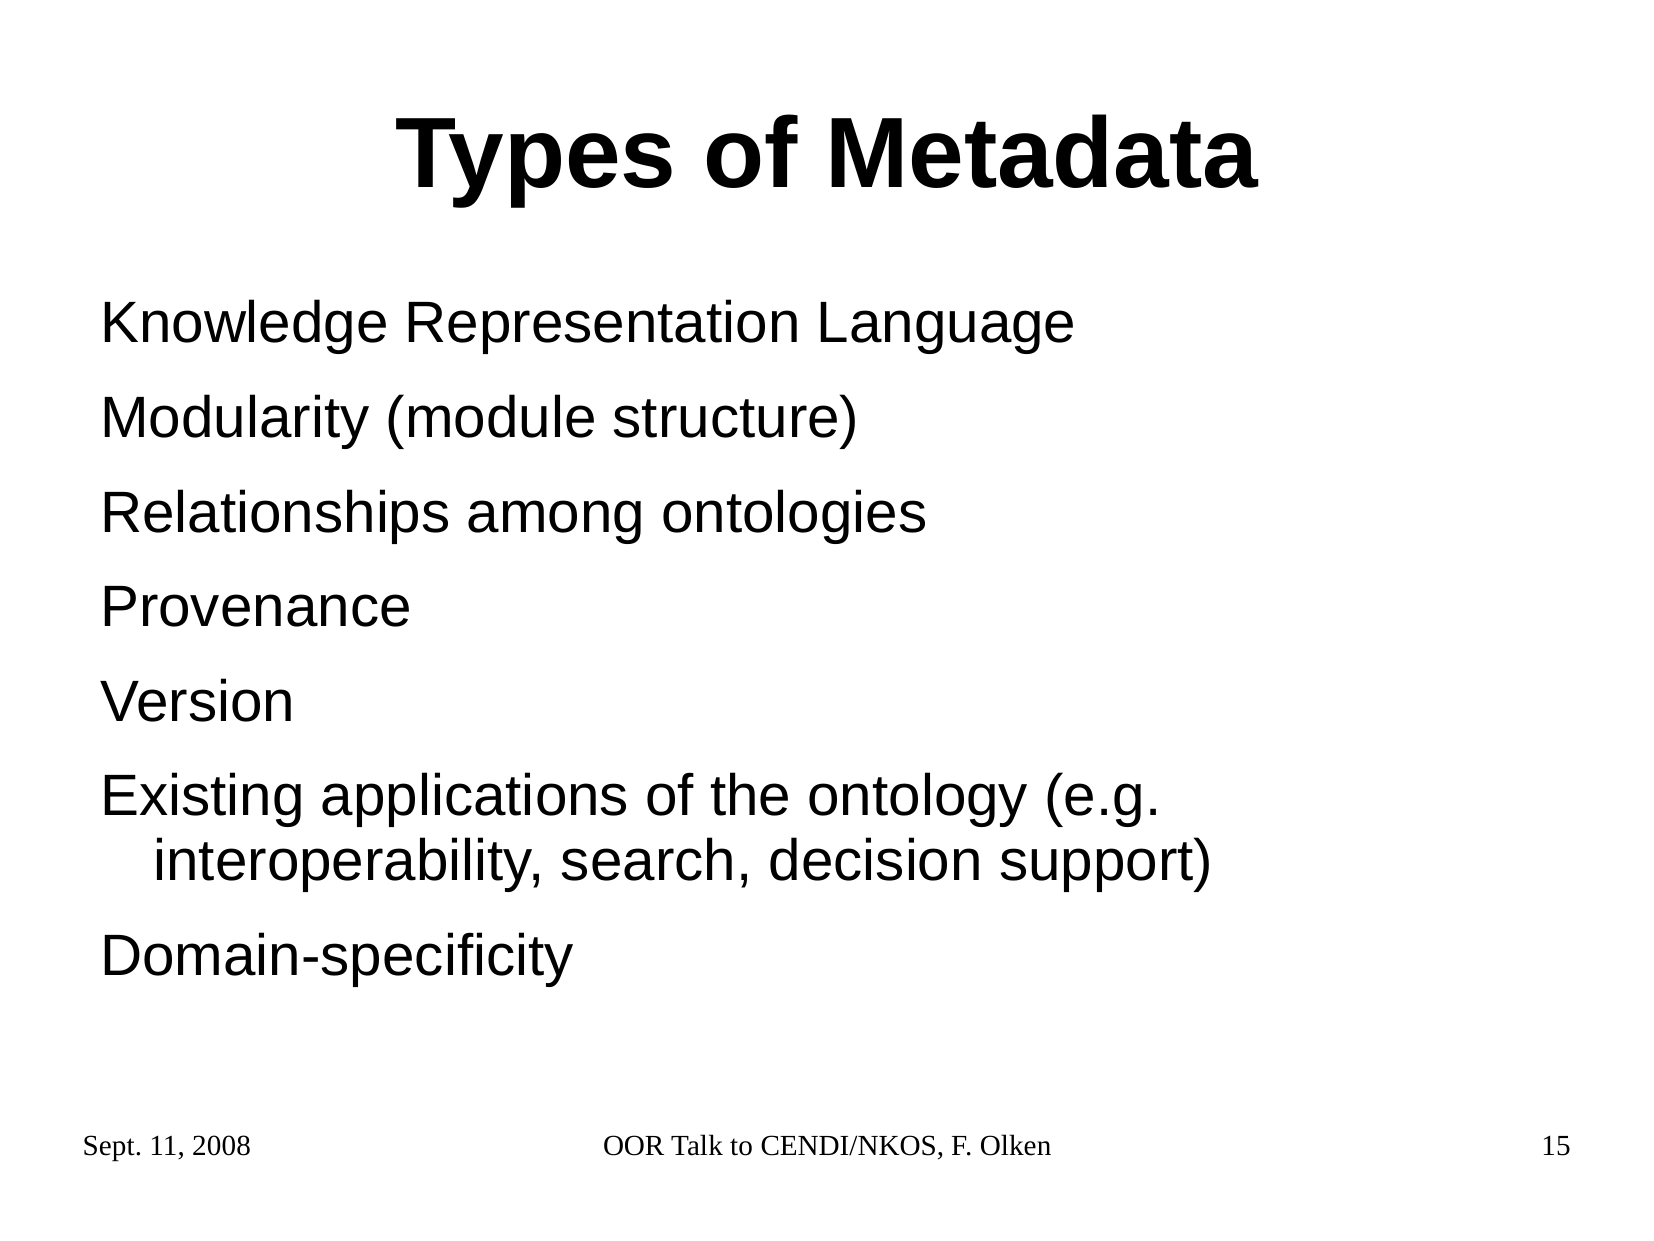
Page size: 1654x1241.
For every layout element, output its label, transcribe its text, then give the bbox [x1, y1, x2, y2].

title Types of Metadata [82, 56, 1571, 250]
list Knowledge Representation Language Modularity (module structure) Relationships among ontologies Provenance Version Existing applications of the ontology (e.g. interoperability, search, decision support) Domain-specificity [82, 290, 1571, 1094]
